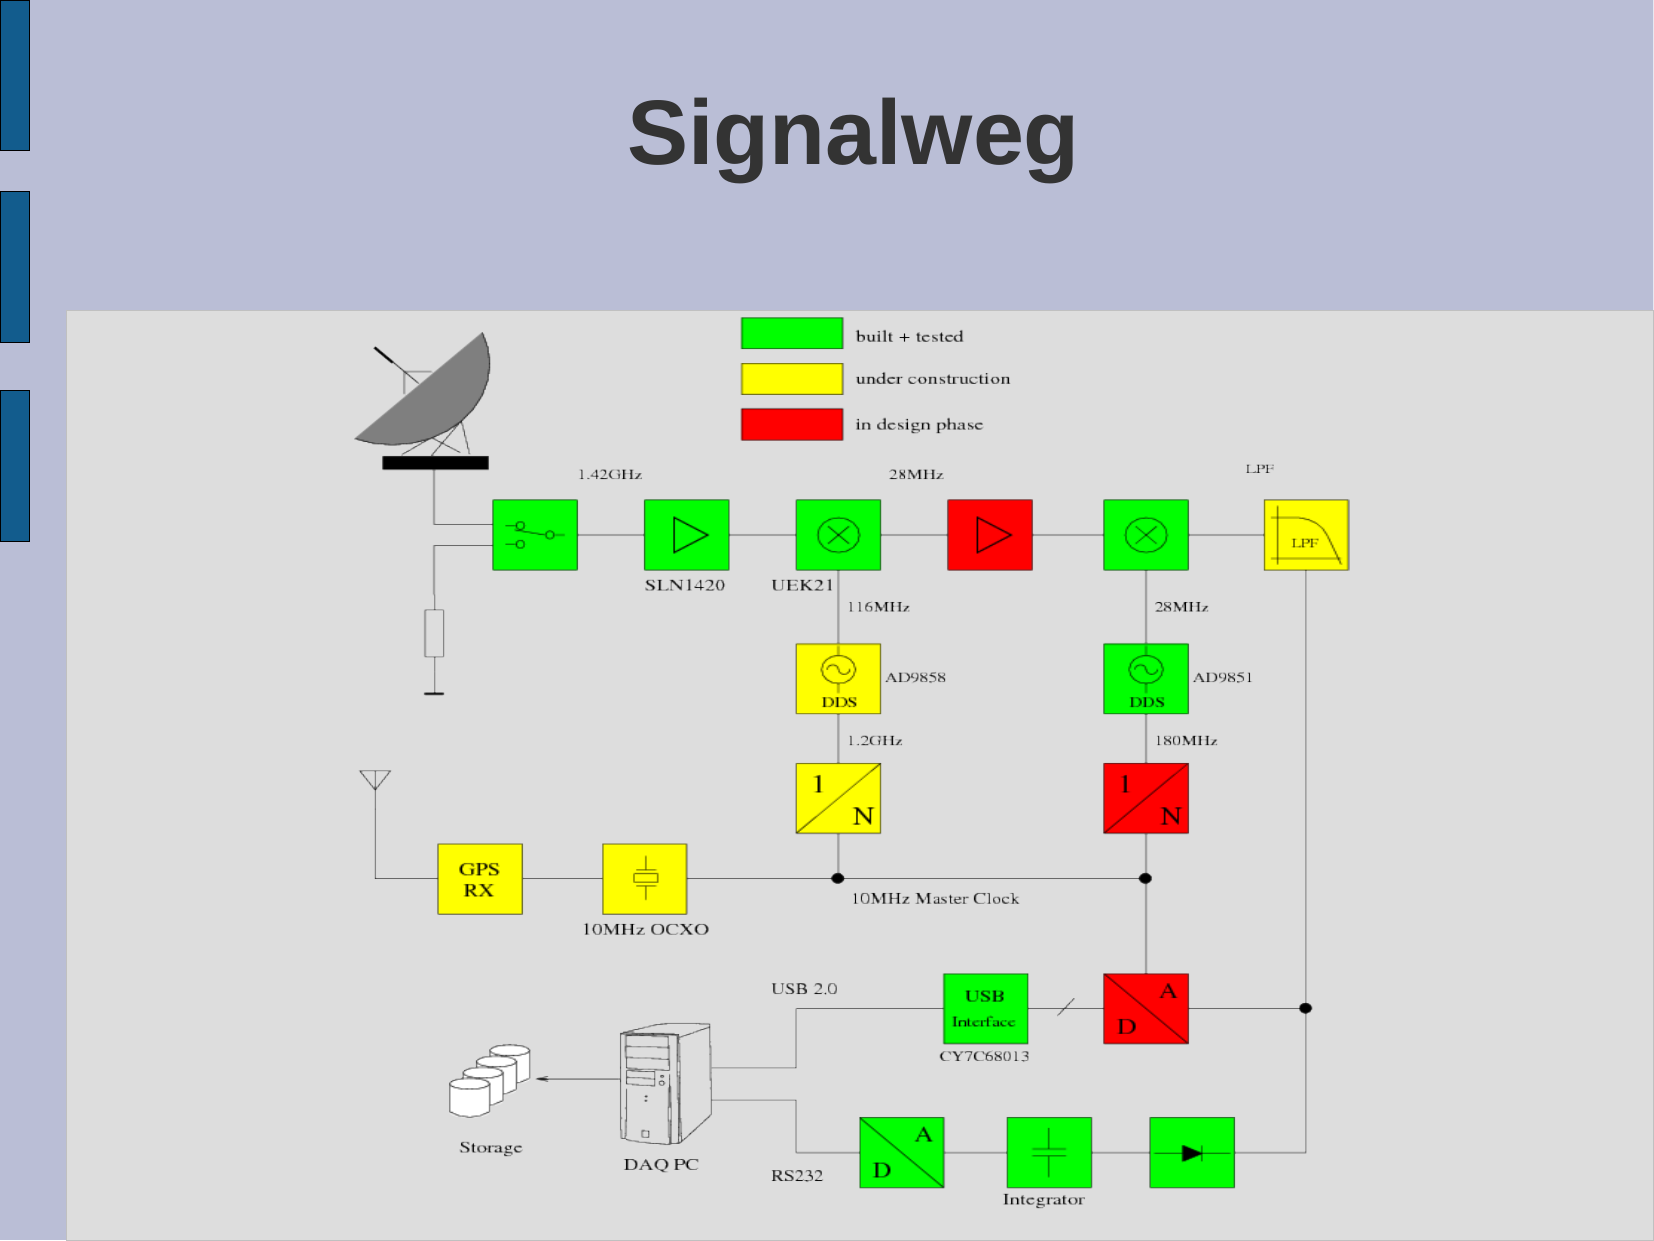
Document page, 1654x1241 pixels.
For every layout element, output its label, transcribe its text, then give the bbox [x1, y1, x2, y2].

title Signalweg [147, 29, 1560, 237]
picture [354, 316, 1350, 1211]
